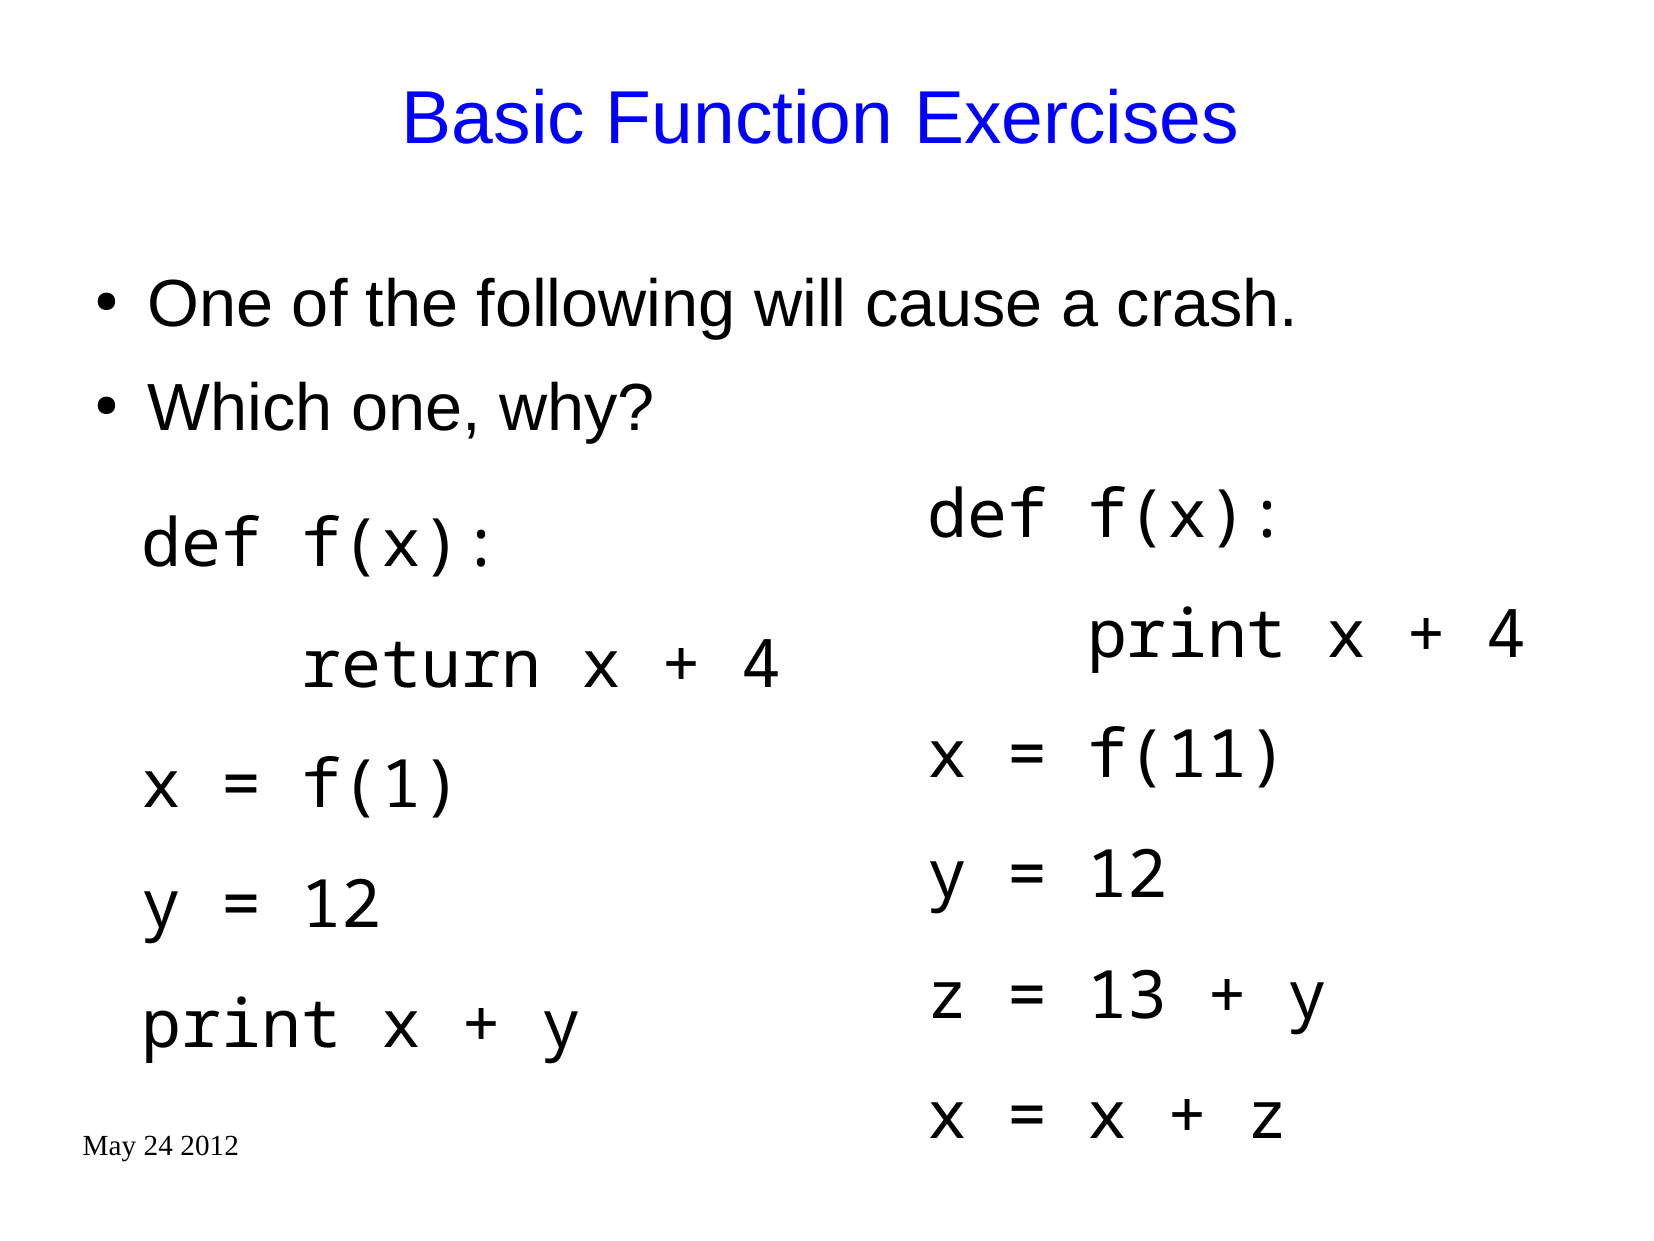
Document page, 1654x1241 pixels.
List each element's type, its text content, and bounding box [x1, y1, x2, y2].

list def f(x): print x + 4 x = f(11) y = 12 z = 13 + y x = x + z [856, 465, 1583, 1014]
list One of the following will cause a crash. Which one, why? [76, 265, 1565, 657]
title Basic Function Exercises [76, 58, 1565, 178]
list def f(x): return x + 4 x = f(1) y = 12 print x + y [71, 495, 798, 948]
